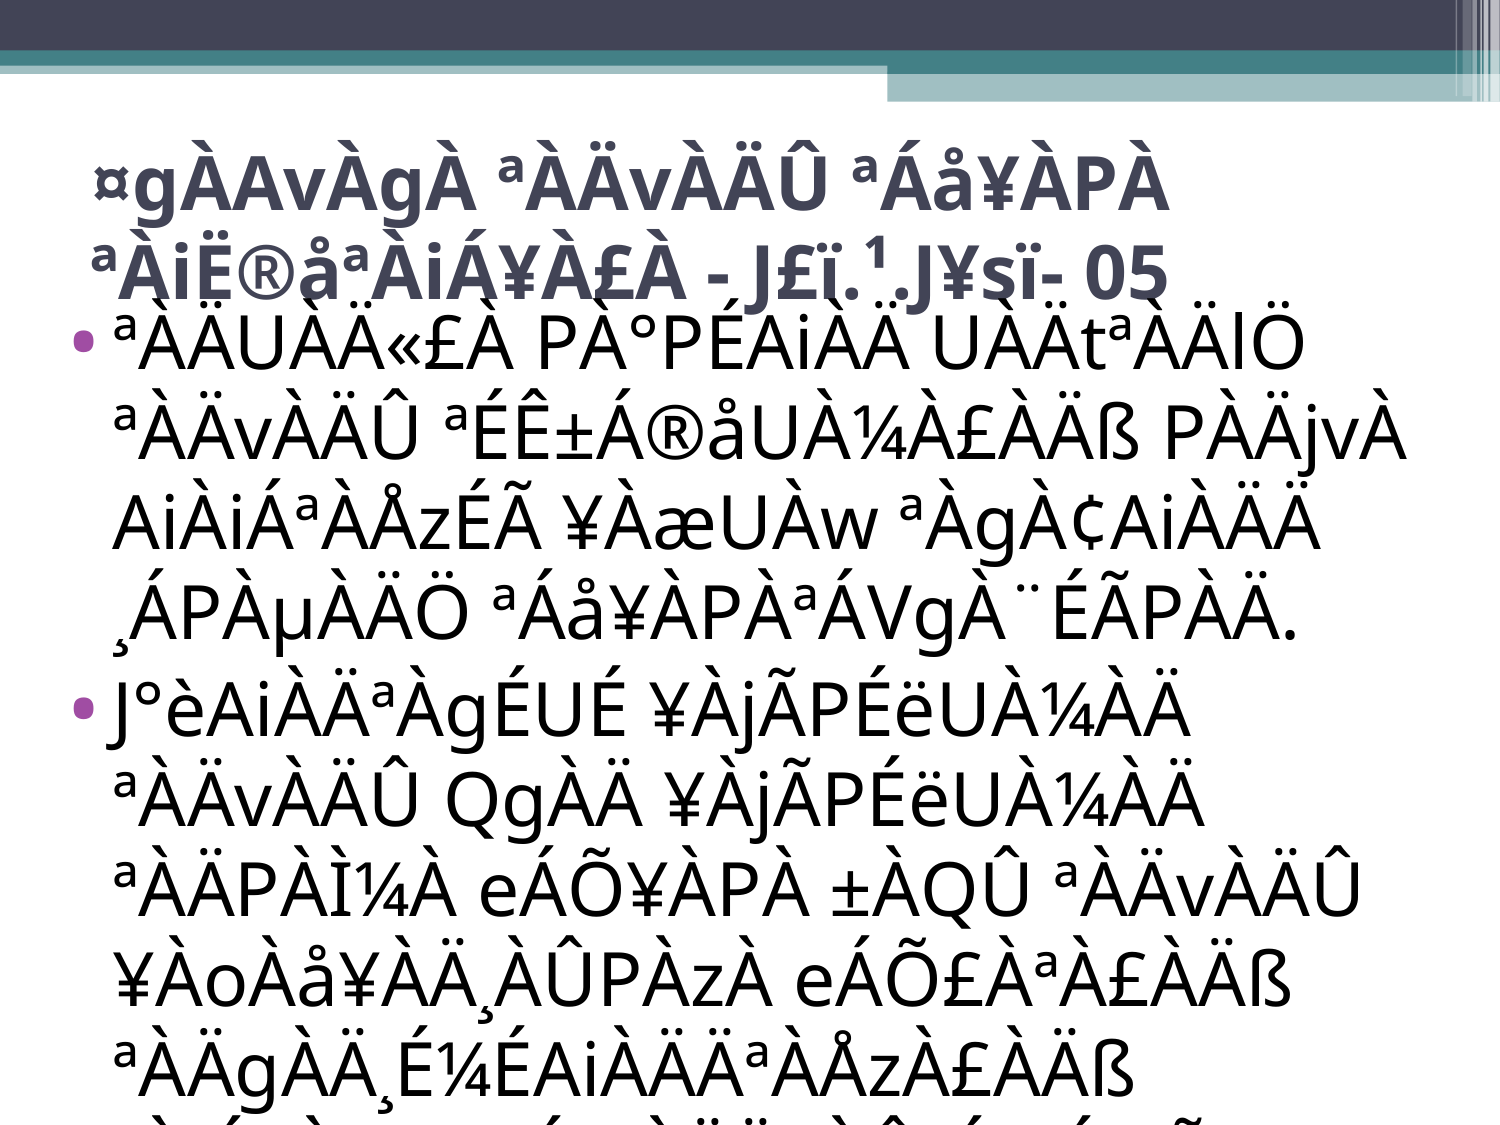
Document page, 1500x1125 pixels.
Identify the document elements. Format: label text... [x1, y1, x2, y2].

list ªÀÄUÀÄ«£À PÀ°PÉAiÀÄ UÀÄtªÀÄlÖ ªÀÄvÀÄÛ ªÉÊ±Á®åUÀ¼À£ÀÄß PÀÄjvÀ AiÀiÁªÀÅzÉÃ ¥ÀæUÀw ªÀgÀ¢AiÀÄÄ ¸ÁPÀµÀÄÖ ªÁå¥ÀPÀªÁVgÀ¨ÉÃPÀÄ. J°èAiÀÄªÀgÉUÉ ¥ÀjÃPÉëUÀ¼ÀÄ ªÀÄvÀÄÛ QgÀÄ ¥ÀjÃPÉëUÀ¼ÀÄ ªÀÄPÀÌ¼À eÁÕ¥ÀPÀ ±ÀQÛ ªÀÄvÀÄÛ ¥ÀoÀå¥ÀÄ¸ÀÛPÀzÀ eÁÕ£ÀªÀ£ÀÄß ªÀÄgÀÄ¸É¼ÉAiÀÄÄªÀÅzÀ£ÀÄß ªÀiÁvÀæ C¼ÉAiÀÄÄvÀÛªÉAiÉÆÃ C°èAiÀÄªÀgÉUÉ ¥ÀoÀåPÀæªÀÄªÀ£ÀÄß PÀ°PÉAiÀÄvÀÛ ¤zÉÃð²¸ÀÄªÀ ¥ÀæAiÀÄvÀßUÀ¼É®è ªÀåxÀðªÁUÀÄvÀÛªÉ. [37, 287, 1463, 1079]
title ¤gÀAvÀgÀ ªÀÄvÀÄÛ ªÁå¥ÀPÀ ªÀiË®åªÀiÁ¥À£À - J£ï.¹.J¥sï- 05 [75, 37, 1500, 413]
